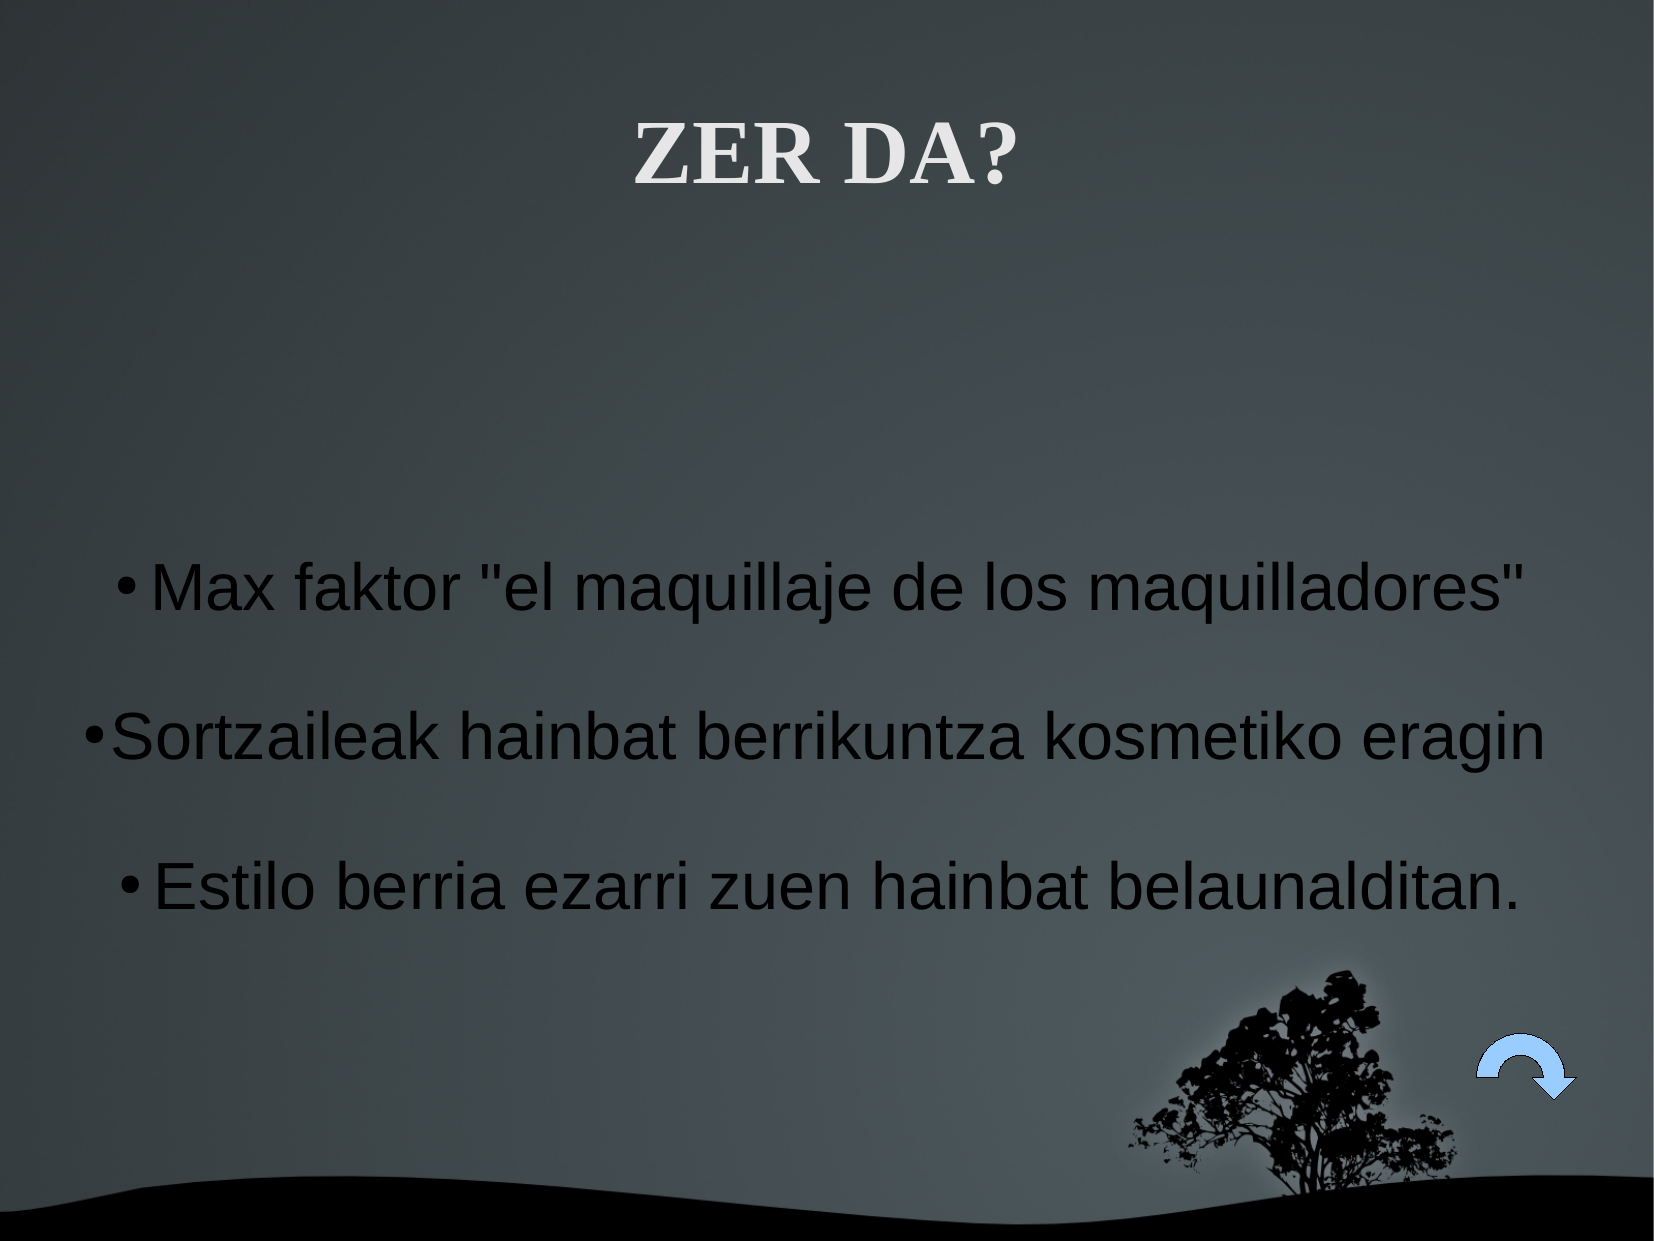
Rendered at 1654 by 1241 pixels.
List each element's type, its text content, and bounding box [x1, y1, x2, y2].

title ZER DA? [82, 49, 1571, 257]
picture [0, 0, 1654, 1241]
text_box [1476, 1033, 1577, 1100]
subtitle Max faktor "el maquillaje de los maquilladores" Sortzaileak hainbat berrikuntza kosmetiko eragin Estilo berria ezarri zuen hainbat belaunalditan. [82, 297, 1571, 1102]
